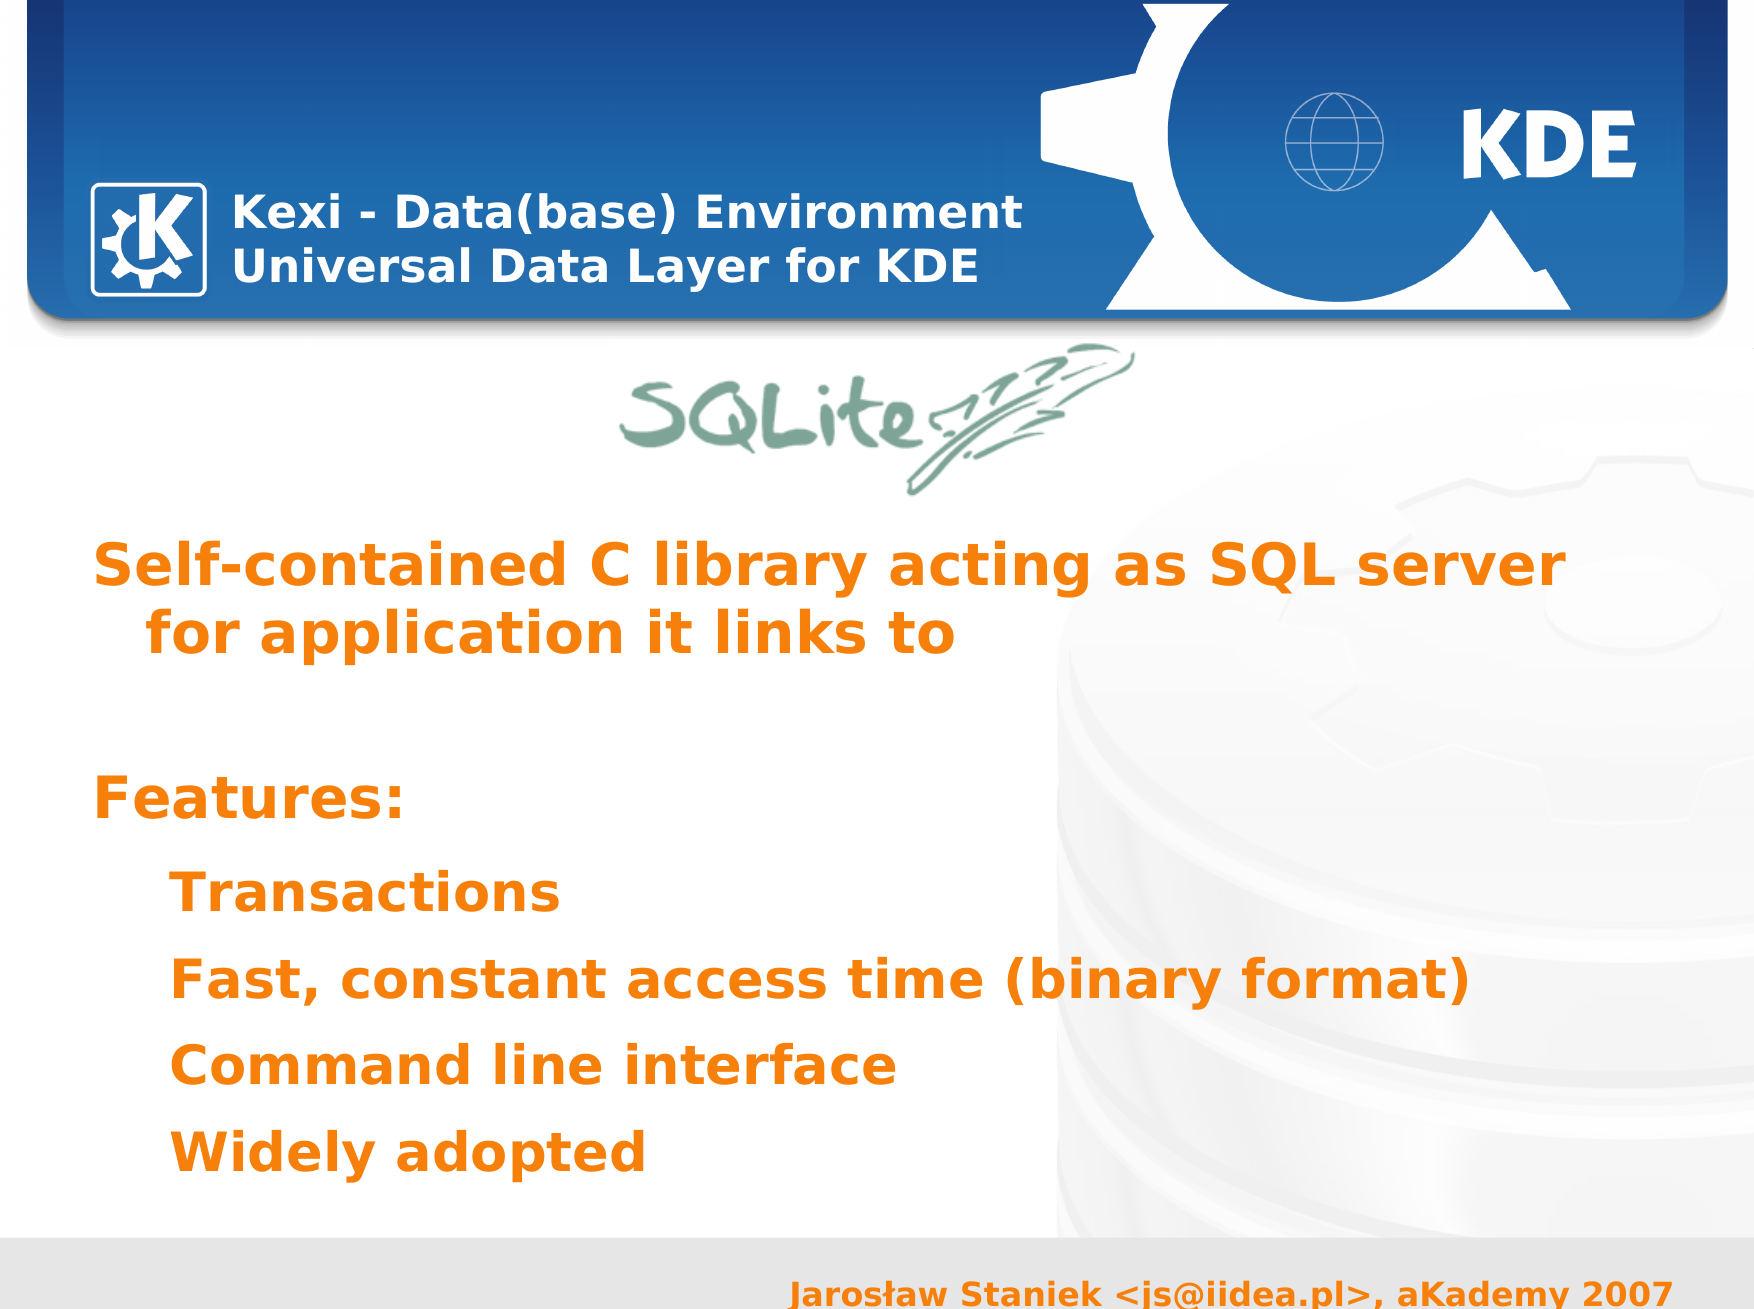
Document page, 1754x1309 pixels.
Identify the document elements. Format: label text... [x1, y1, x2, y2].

picture [0, 0, 1754, 497]
list Self-contained C library acting as SQL server for application it links to Features: Transactions Fast, constant access time (binary format) Command line interface Widely adopted [75, 531, 1654, 1185]
